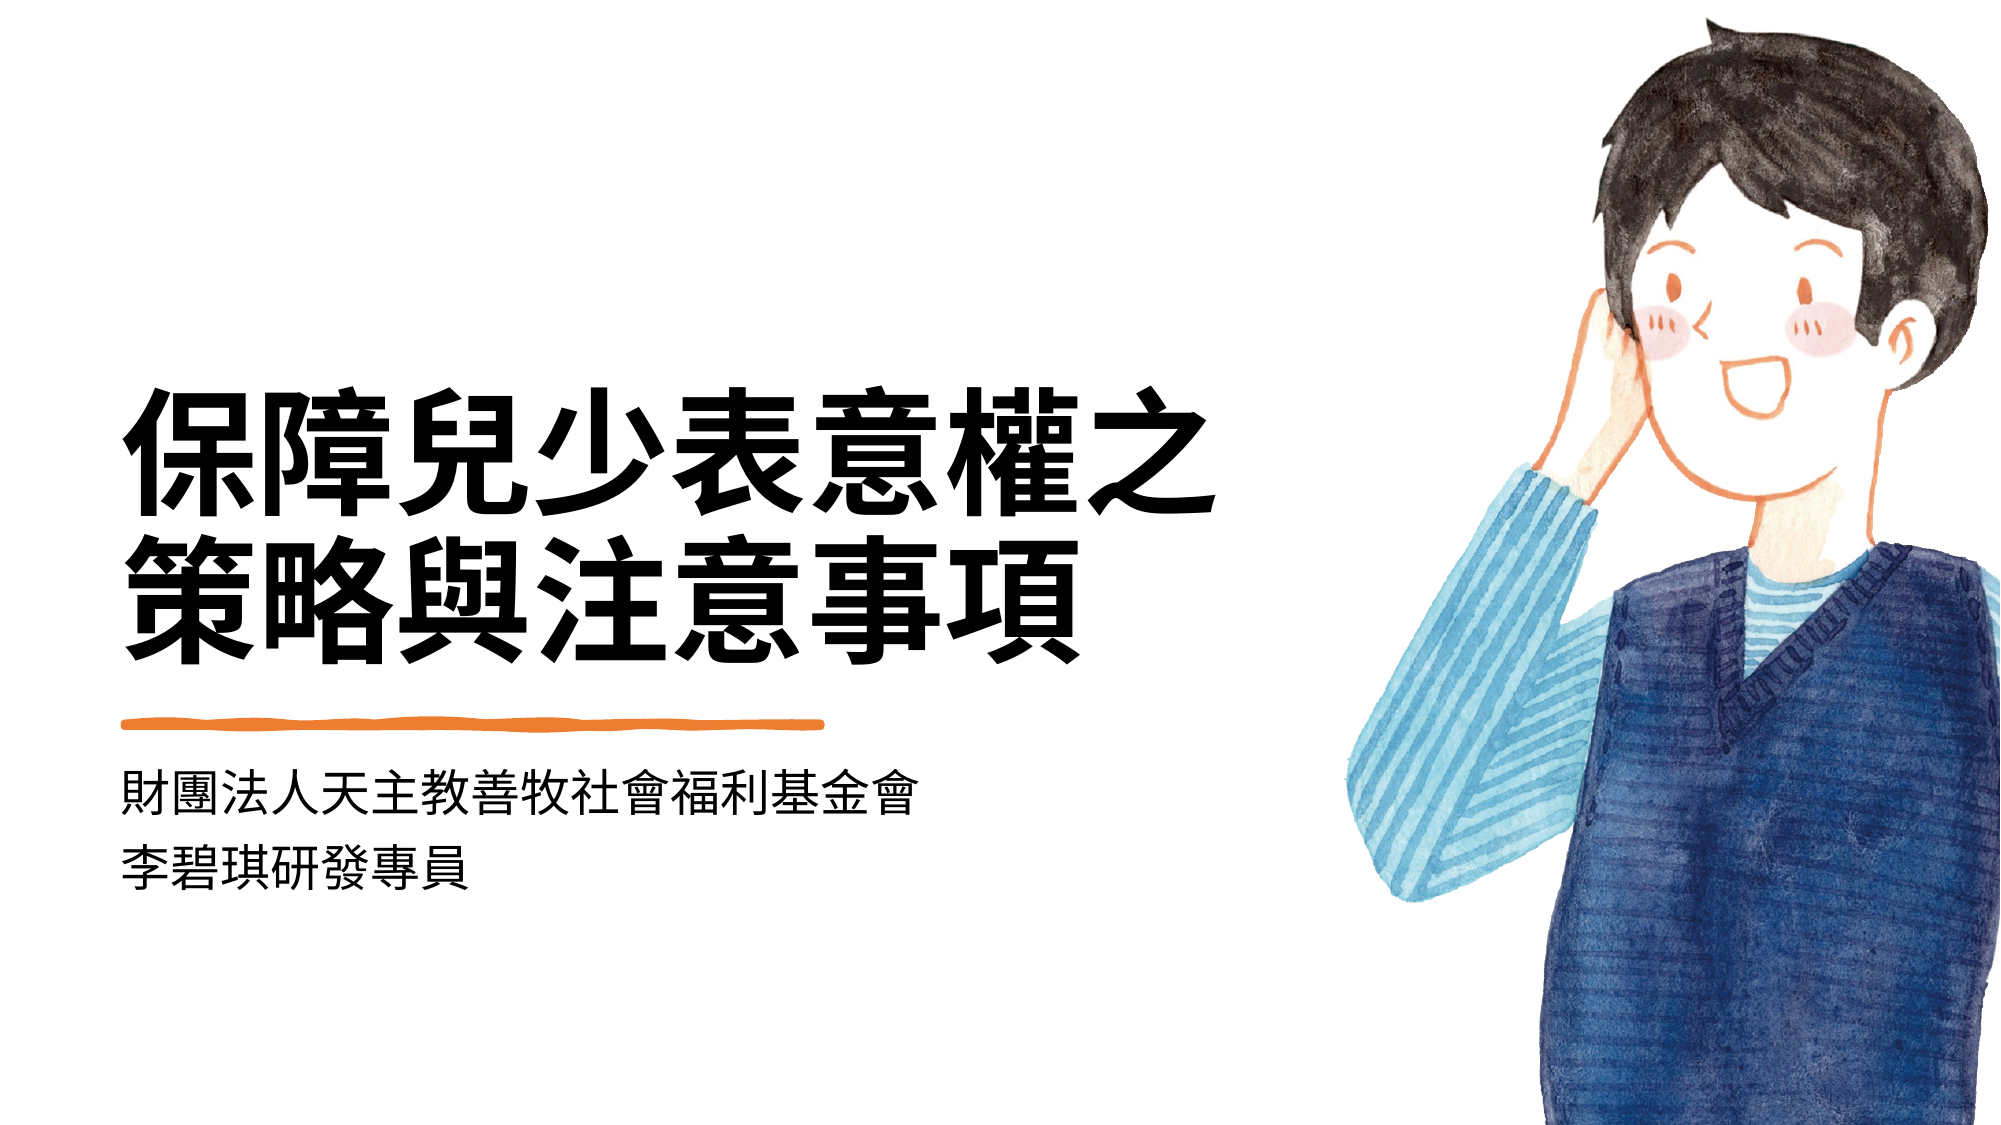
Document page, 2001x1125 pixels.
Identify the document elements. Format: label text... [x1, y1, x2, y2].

title 保障兒少表意權之策略與注意事項 [105, 335, 1236, 690]
subtitle 財團法人天主教善牧社會福利基金會 李碧琪研發專員 [105, 760, 1236, 1019]
text_box [0, 0, 2000, 1125]
